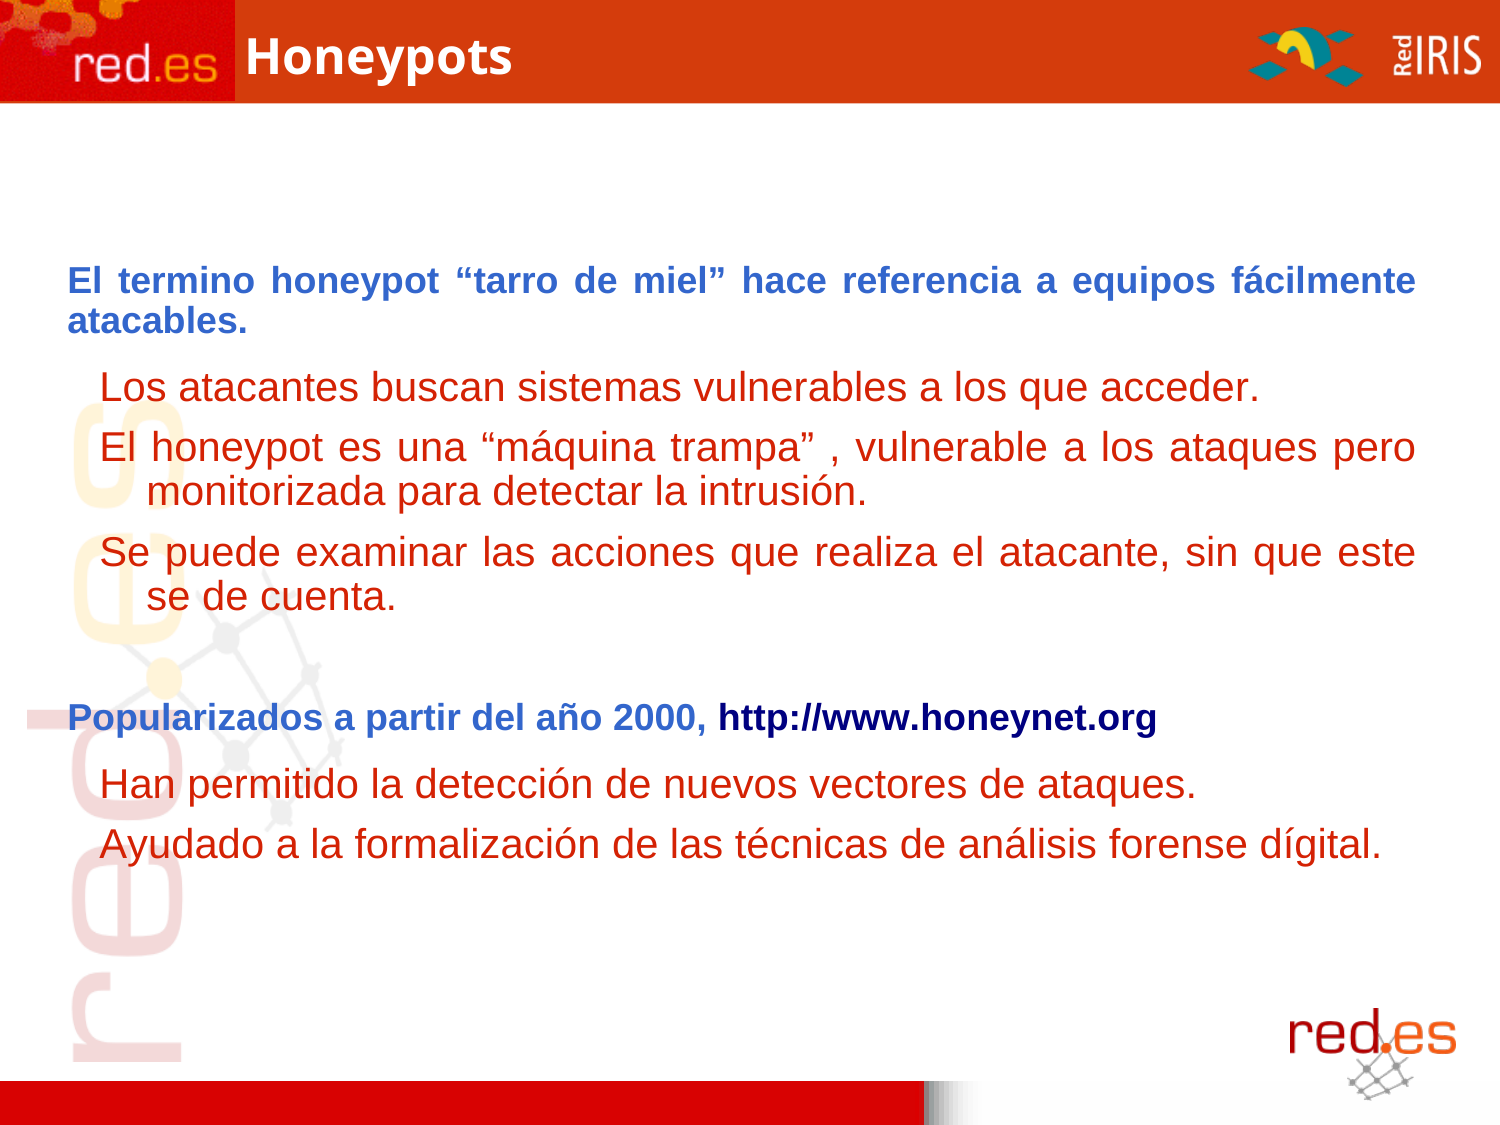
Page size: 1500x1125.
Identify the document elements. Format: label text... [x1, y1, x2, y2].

picture [0, 1008, 1500, 1125]
list El termino honeypot “tarro de miel” hace referencia a equipos fácilmente atacables. Los atacantes buscan sistemas vulnerables a los que acceder. El honeypot es una “máquina trampa” , vulnerable a los ataques pero monitorizada para detectar la intrusión. Se puede examinar las acciones que realiza el atacante, sin que este se de cuenta. Popularizados a partir del año 2000, http://www.honeynet.org Han permitido la detección de nuevos vectores de ataques. Ayudado a la formalización de las técnicas de análisis forense dígital. [67, 261, 1418, 1004]
title Honeypots [244, 0, 1412, 121]
picture [27, 400, 345, 1062]
picture [0, 0, 235, 101]
picture [1412, 27, 1481, 87]
